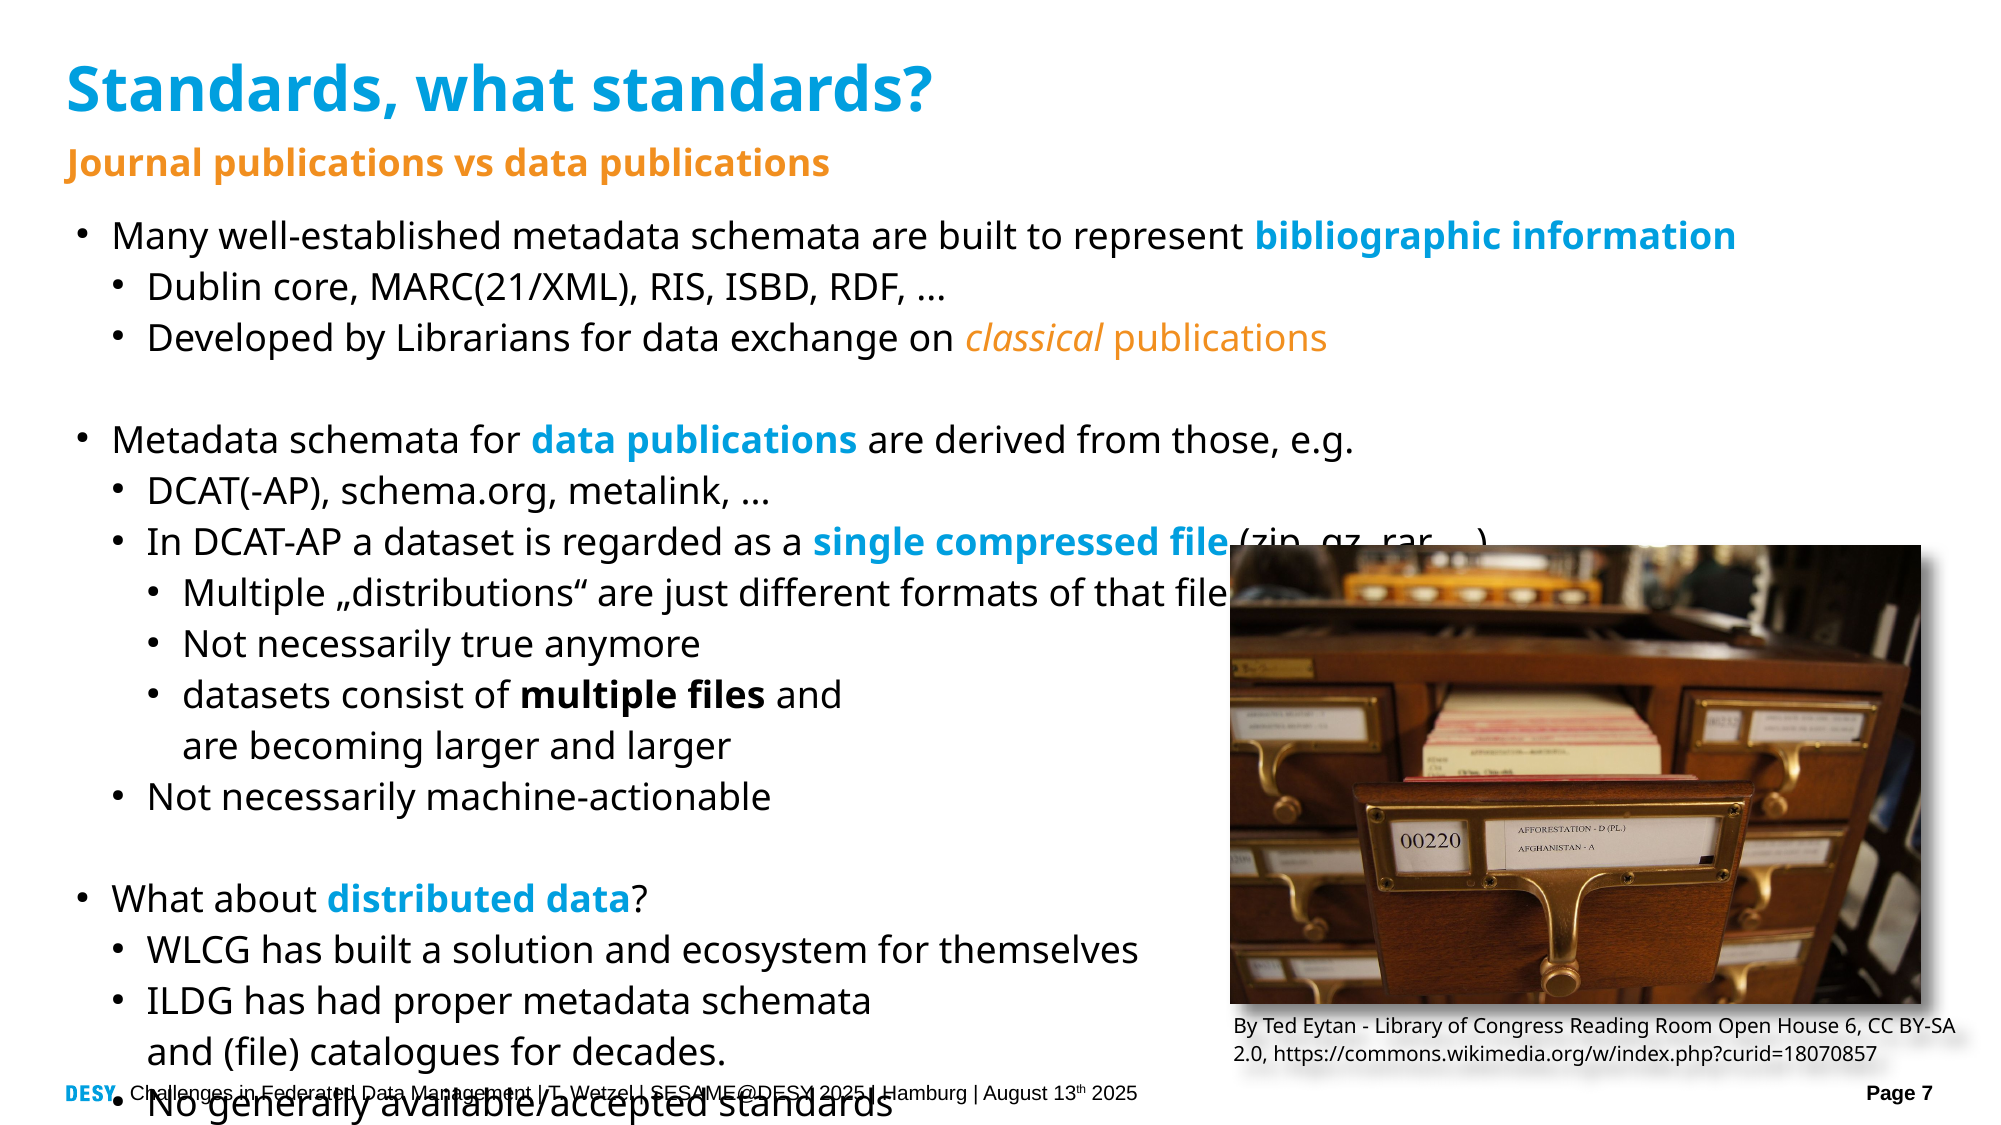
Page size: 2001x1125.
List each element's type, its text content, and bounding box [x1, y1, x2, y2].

text_box Many well-established metadata schemata are built to represent bibliographic information Dublin core, MARC(21/XML), RIS, ISBD, RDF, ... Developed by Librarians for data exchange on classical publications Metadata schemata for data publications are derived from those, e.g. DCAT(-AP), schema.org, metalink, ... In DCAT-AP a dataset is regarded as a single compressed file (zip, gz, rar, ...) Multiple „distributions“ are just different formats of that file Not necessarily true anymore datasets consist of multiple files and are becoming larger and larger Not necessarily machine-actionable What about distributed data? WLCG has built a solution and ecosystem for themselves ILDG has had proper metadata schemata and (file) catalogues for decades. No generally available/accepted standards Mostly island solutions [61, 202, 1863, 1034]
picture [1230, 545, 1921, 1003]
list Journal publications vs data publications [66, 134, 1933, 197]
text_box By Ted Eytan - Library of Congress Reading Room Open House 6, CC BY-SA 2.0, https://commons.wikimedia.org/w/index.php?curid=18070857 [1218, 1003, 1979, 1093]
title Standards, what standards? [66, 57, 1933, 132]
